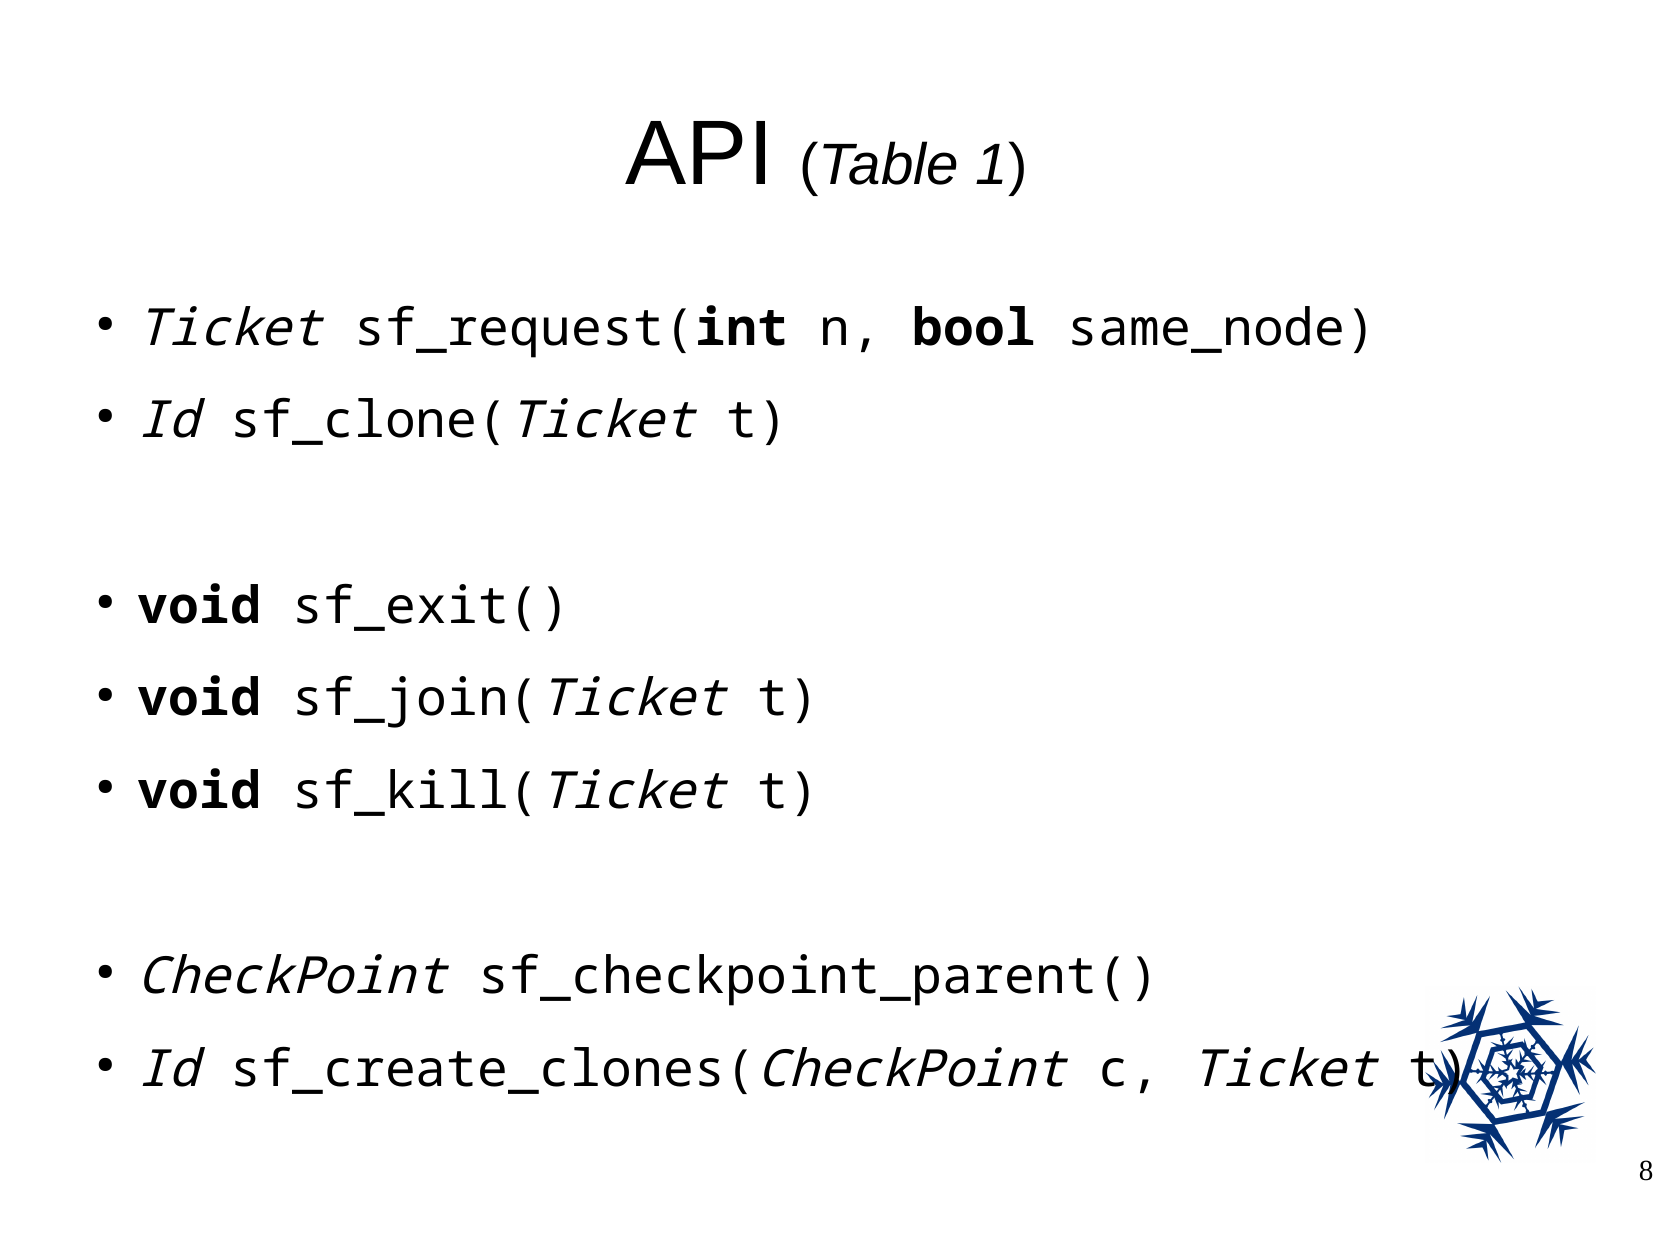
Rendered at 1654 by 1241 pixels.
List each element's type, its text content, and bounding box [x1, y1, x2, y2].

list Ticket sf_request(int n, bool same_node) Id sf_clone(Ticket t) void sf_exit() void sf_join(Ticket t) void sf_kill(Ticket t) CheckPoint sf_checkpoint_parent() Id sf_create_clones(CheckPoint c, Ticket t) [82, 290, 1613, 1109]
title API (Table 1) [82, 49, 1571, 257]
picture [1425, 1109, 1596, 1163]
